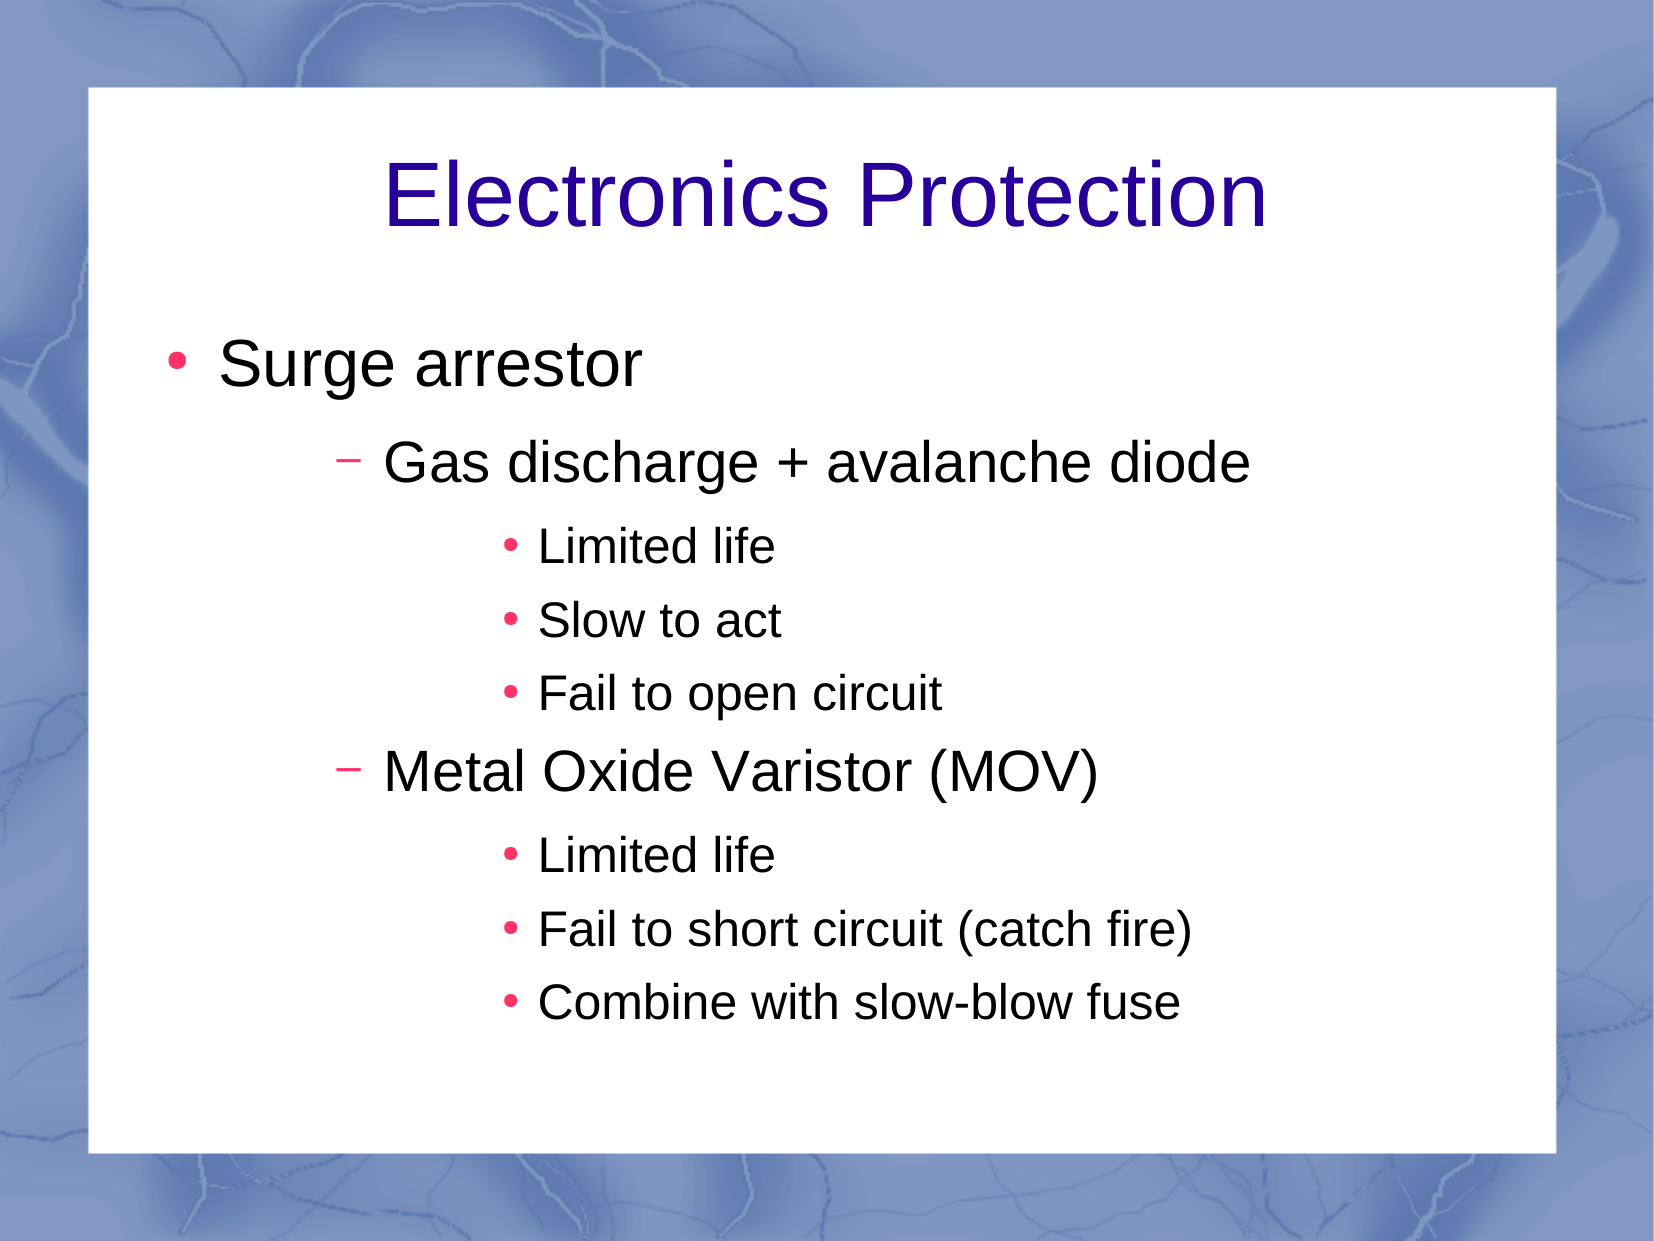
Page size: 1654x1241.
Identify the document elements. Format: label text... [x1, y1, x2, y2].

title Electronics Protection [118, 90, 1536, 298]
list Surge arrestor Gas discharge + avalanche diode Limited life Slow to act Fail to open circuit Metal Oxide Varistor (MOV) Limited life Fail to short circuit (catch fire) Combine with slow-blow fuse [147, 325, 1506, 1045]
picture [0, 0, 1654, 1241]
